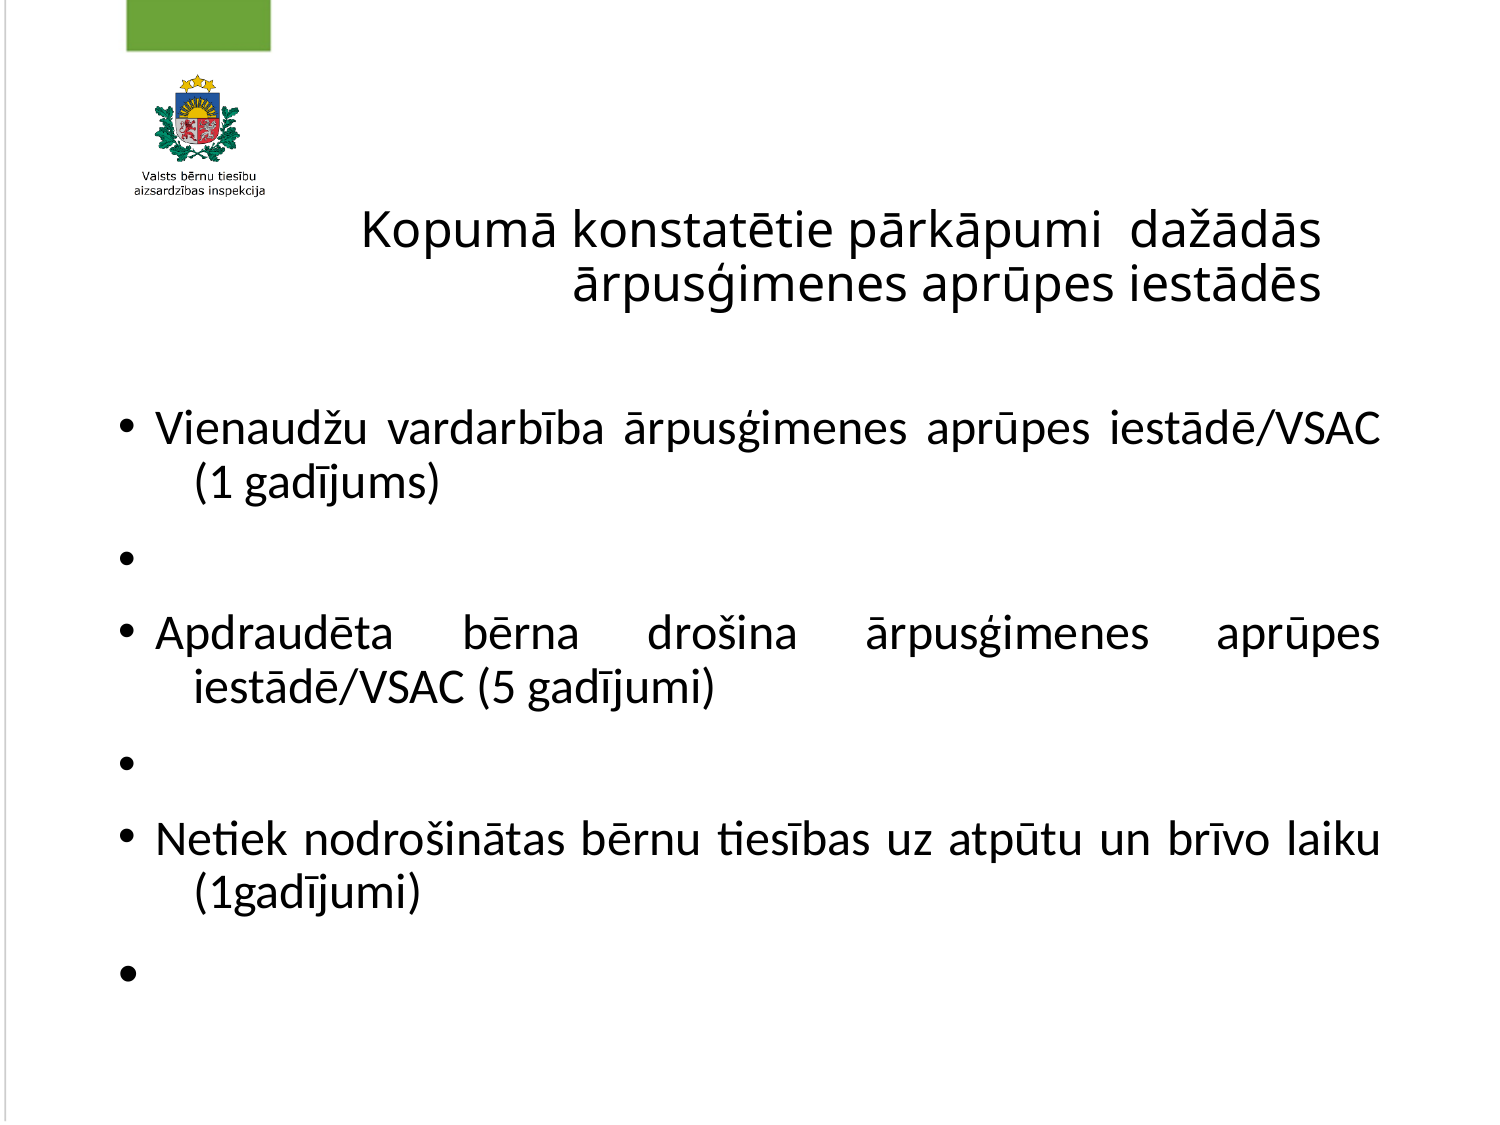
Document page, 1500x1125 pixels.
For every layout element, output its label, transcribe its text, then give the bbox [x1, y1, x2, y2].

title Kopumā konstatētie pārkāpumi dažādās ārpusģimenes aprūpes iestādēs [286, 196, 1397, 333]
list Vienaudžu vardarbība ārpusģimenes aprūpes iestādē/VSAC (1 gadījums) Apdraudēta bērna drošina ārpusģimenes aprūpes iestādē/VSAC (5 gadījumi) Netiek nodrošinātas bērnu tiesības uz atpūtu un brīvo laiku (1gadījumi) [103, 393, 1397, 1014]
